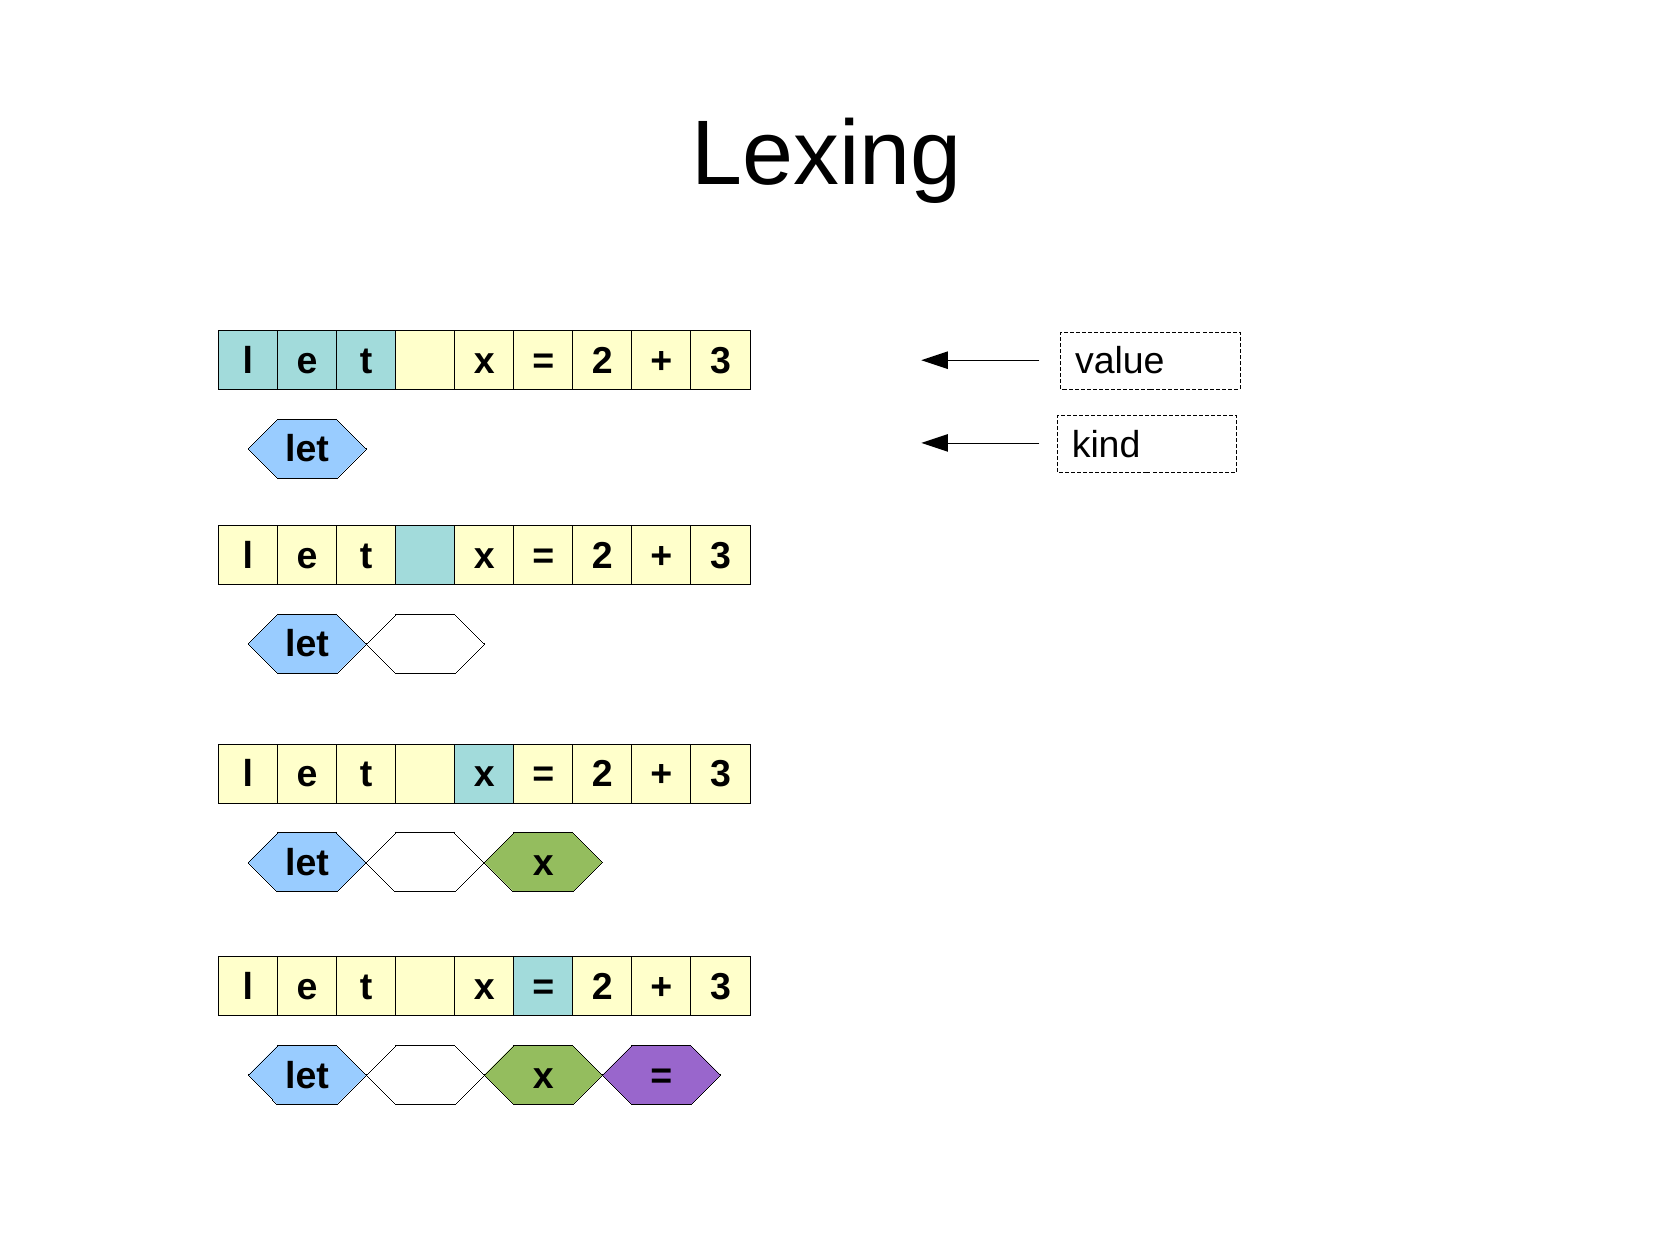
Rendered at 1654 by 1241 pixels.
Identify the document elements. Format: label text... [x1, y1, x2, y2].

text_box + [631, 744, 690, 804]
text_box t [336, 525, 395, 585]
text_box + [631, 525, 690, 585]
text_box [395, 744, 454, 804]
text_box value [1060, 332, 1241, 390]
text_box 3 [690, 330, 751, 390]
text_box t [336, 744, 395, 804]
text_box [395, 330, 454, 390]
text_box + [631, 330, 690, 390]
text_box e [277, 525, 336, 585]
text_box kind [1057, 415, 1237, 473]
title Lexing [82, 49, 1571, 257]
text_box [395, 956, 454, 1016]
text_box x [454, 330, 513, 390]
text_box x [485, 1045, 602, 1105]
text_box 2 [572, 956, 631, 1016]
text_box l [218, 525, 277, 585]
text_box e [277, 330, 336, 390]
text_box = [513, 744, 572, 804]
text_box t [336, 330, 395, 390]
text_box = [513, 956, 572, 1016]
text_box 2 [572, 525, 631, 585]
text_box x [454, 956, 513, 1016]
text_box x [454, 525, 513, 585]
text_box let [248, 614, 366, 674]
text_box [366, 832, 485, 892]
text_box [366, 614, 485, 674]
text_box l [218, 956, 277, 1016]
text_box t [336, 956, 395, 1016]
text_box = [513, 525, 572, 585]
text_box l [218, 744, 277, 804]
text_box = [602, 1045, 721, 1105]
text_box + [631, 956, 690, 1016]
text_box [366, 1045, 485, 1105]
text_box let [248, 1045, 366, 1105]
text_box 3 [690, 525, 751, 585]
text_box 3 [690, 956, 751, 1016]
text_box e [277, 744, 336, 804]
text_box let [248, 832, 366, 892]
text_box e [277, 956, 336, 1016]
text_box let [248, 419, 367, 479]
text_box 3 [690, 744, 751, 804]
text_box x [454, 744, 513, 804]
text_box 2 [572, 744, 631, 804]
text_box x [484, 832, 603, 892]
text_box = [513, 330, 572, 390]
text_box [395, 525, 454, 585]
text_box 2 [572, 330, 631, 390]
text_box l [218, 330, 277, 390]
